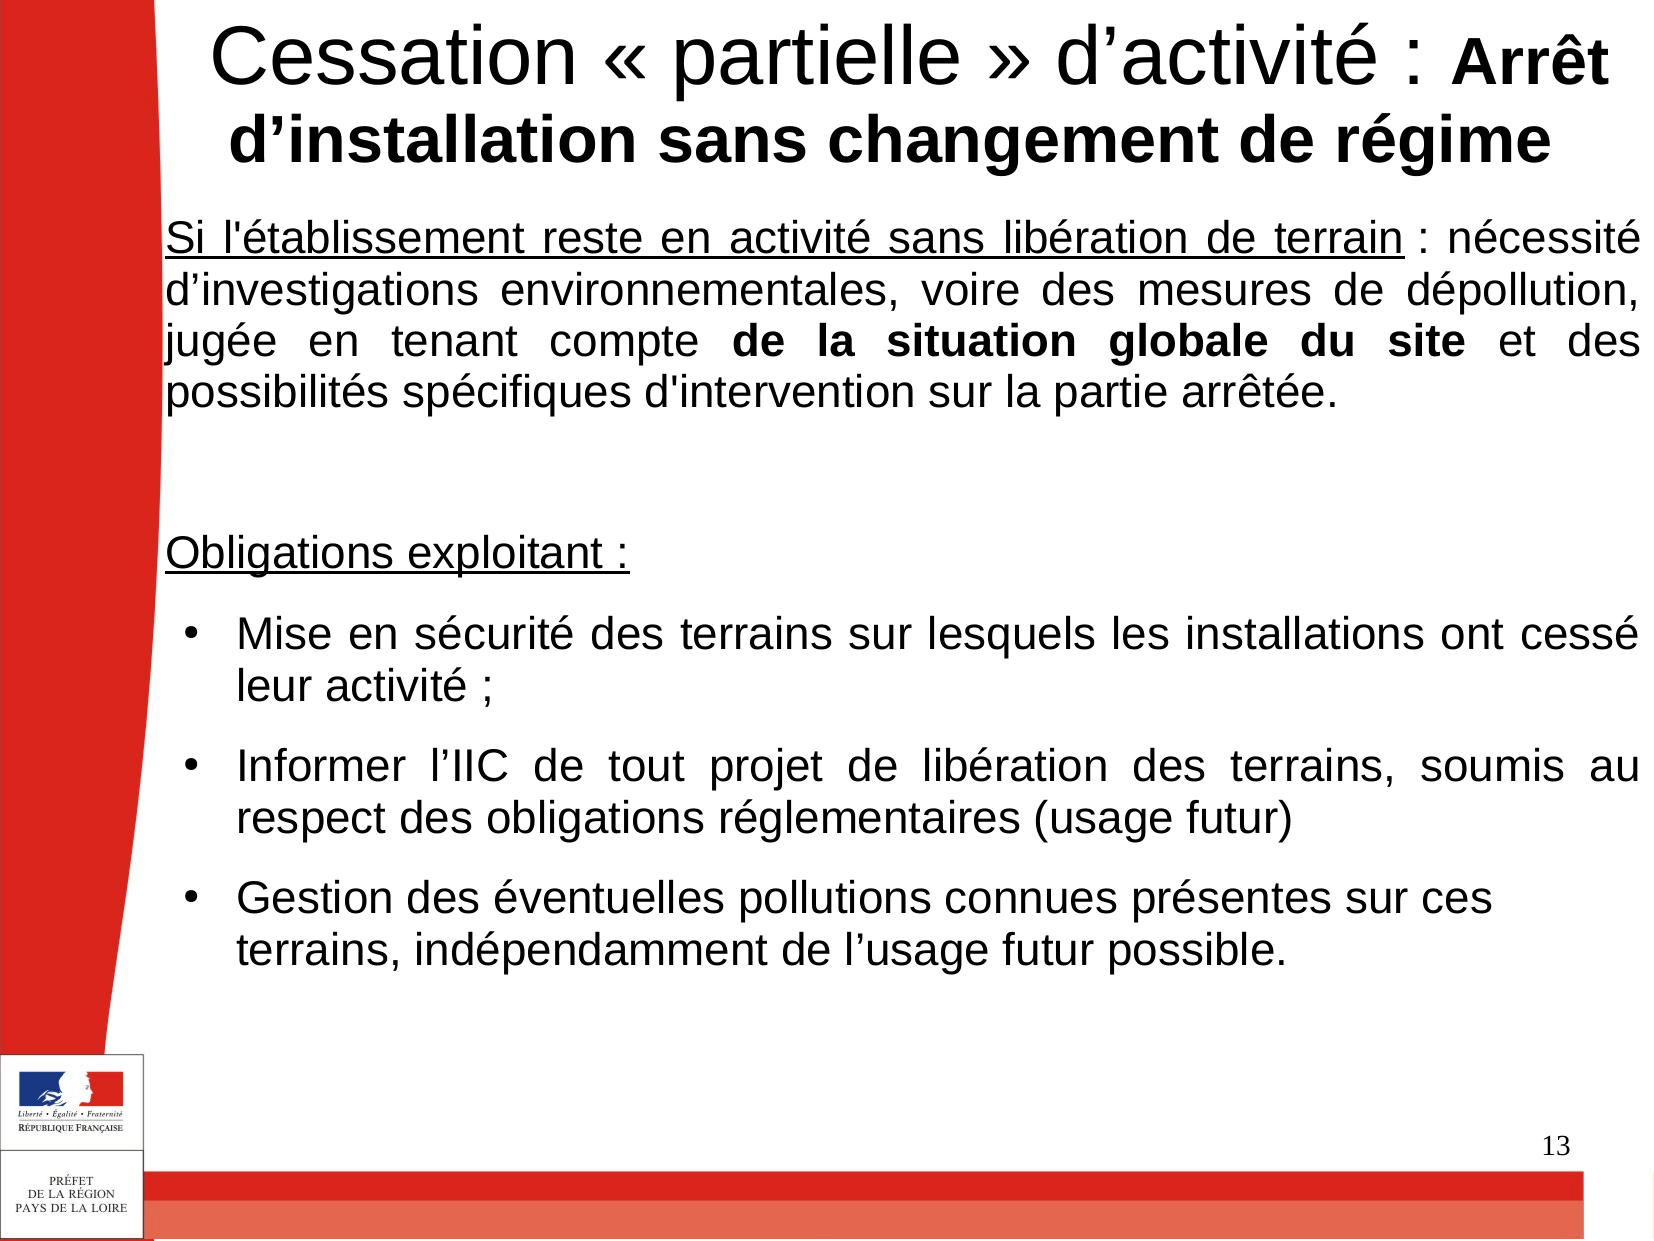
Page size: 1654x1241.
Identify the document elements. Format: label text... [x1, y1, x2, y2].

title Cessation « partielle » d’activité : Arrêt d’installation sans changement de régime [165, 0, 1654, 196]
list Si l'établissement reste en activité sans libération de terrain : nécessité d’investigations environnementales, voire des mesures de dépollution, jugée en tenant compte de la situation globale du site et des possibilités spécifiques d'intervention sur la partie arrêtée. Obligations exploitant : Mise en sécurité des terrains sur lesquels les installations ont cessé leur activité ; Informer l’IIC de tout projet de libération des terrains, soumis au respect des obligations réglementaires (usage futur) Gestion des éventuelles pollutions connues présentes sur ces terrains, indépendamment de l’usage futur possible. [165, 212, 1642, 1123]
picture [0, 0, 1654, 1241]
